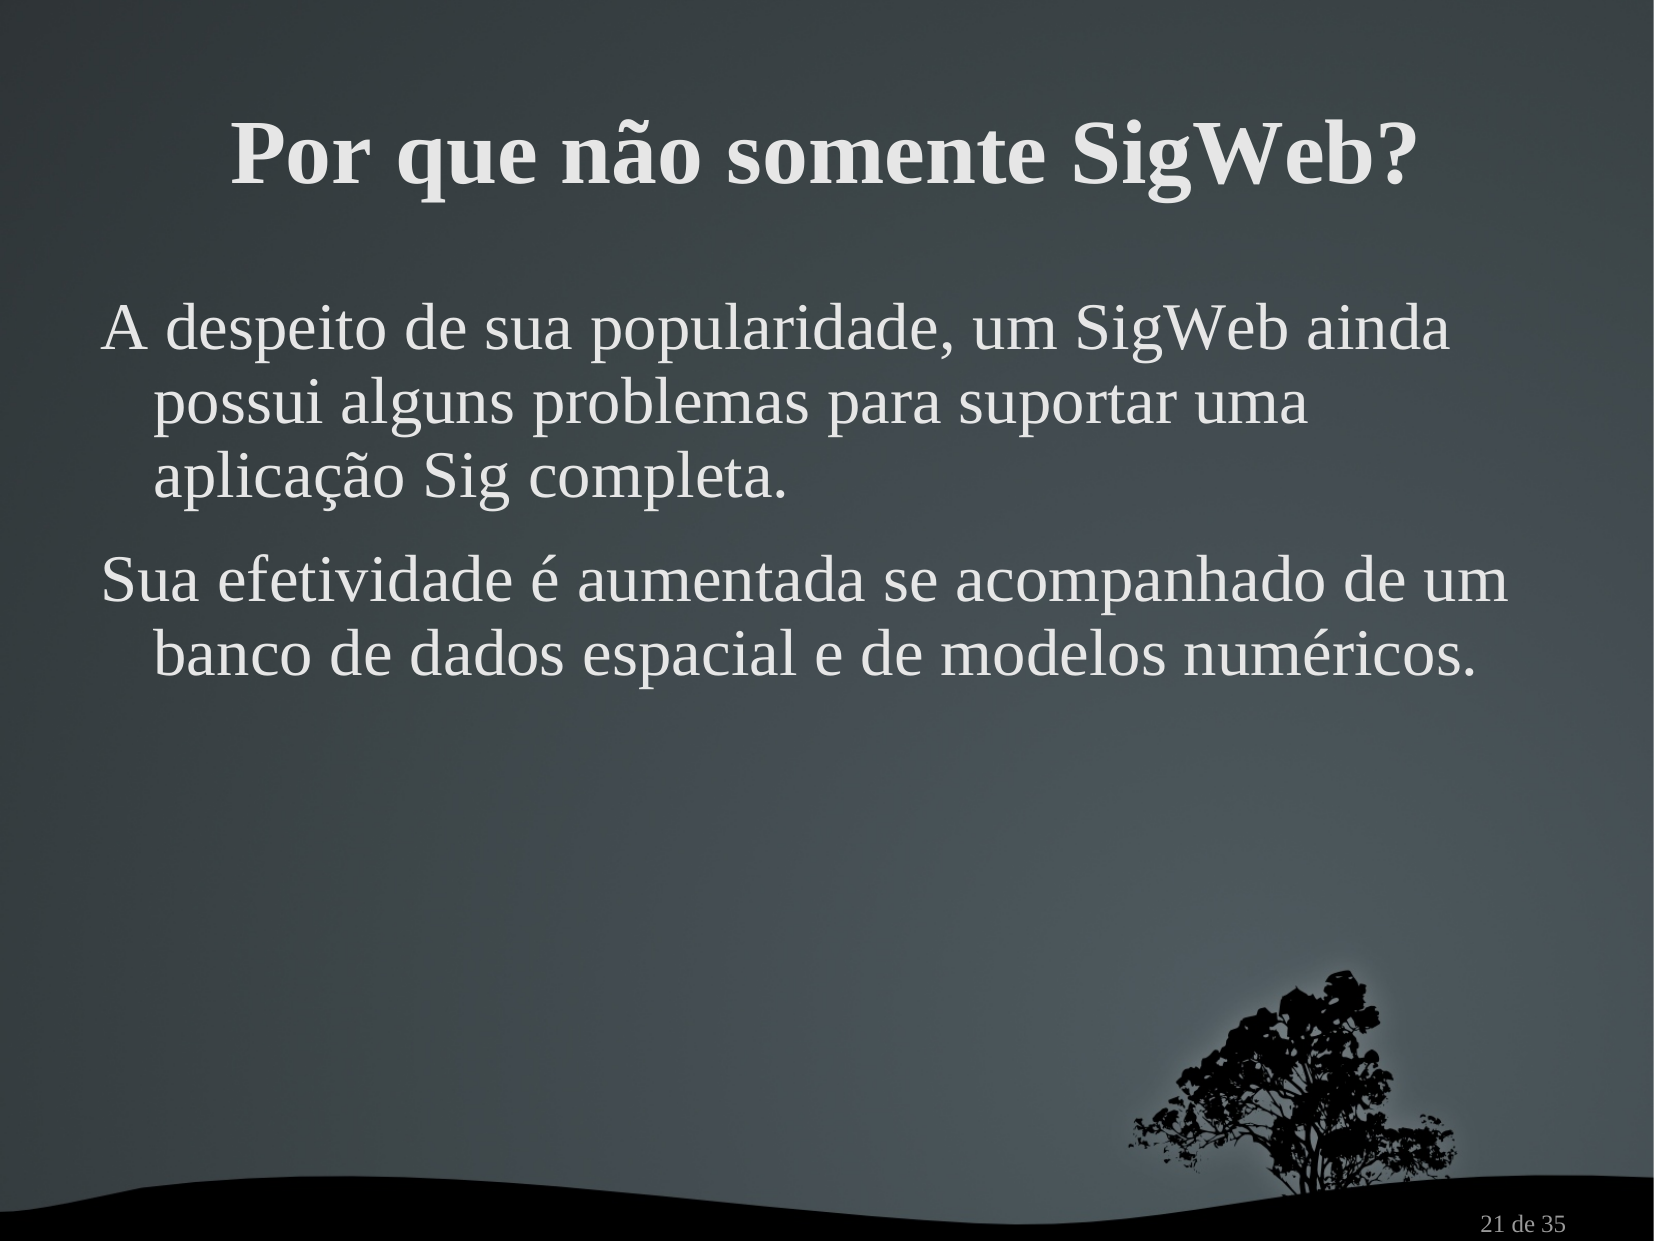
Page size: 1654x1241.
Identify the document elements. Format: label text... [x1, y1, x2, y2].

title Por que não somente SigWeb? [82, 56, 1571, 250]
list A despeito de sua popularidade, um SigWeb ainda possui alguns problemas para suportar uma aplicação Sig completa. Sua efetividade é aumentada se acompanhado de um banco de dados espacial e de modelos numéricos. [82, 290, 1571, 1094]
picture [0, 0, 1654, 1241]
